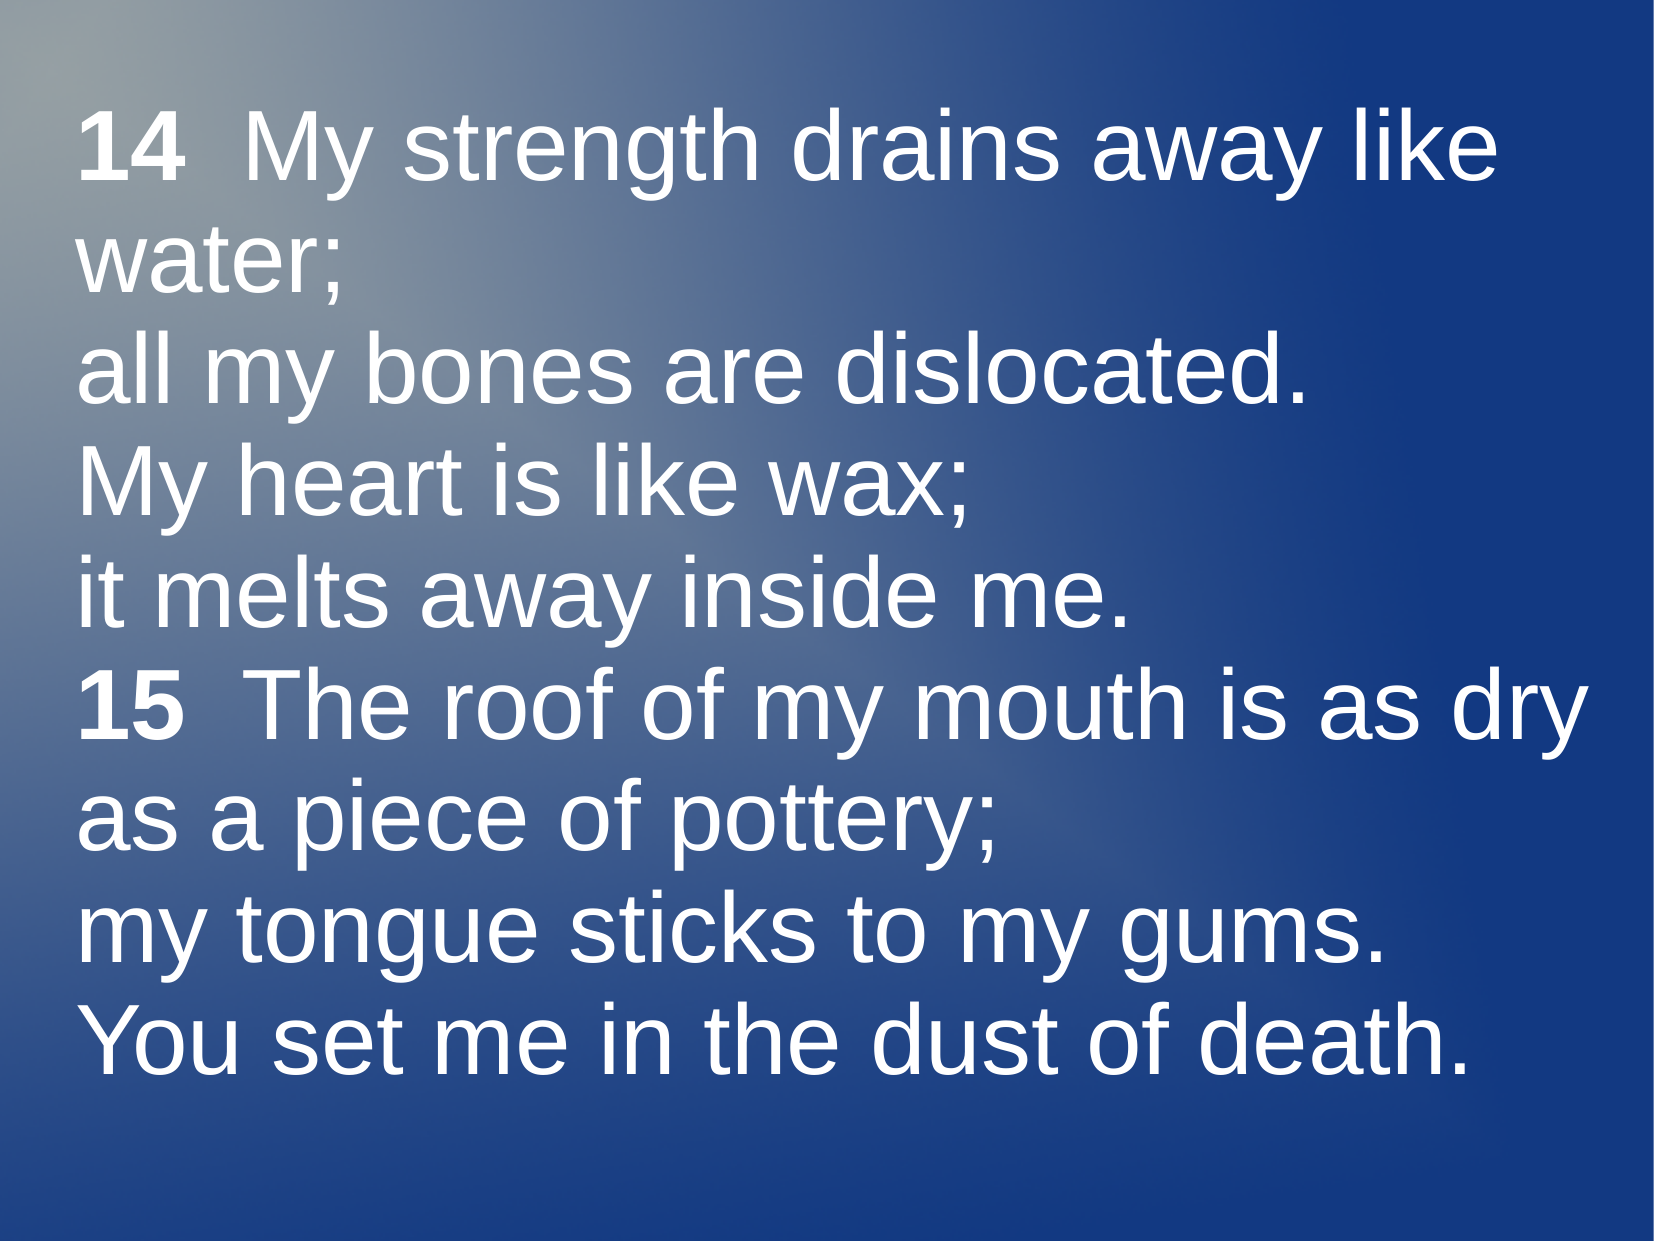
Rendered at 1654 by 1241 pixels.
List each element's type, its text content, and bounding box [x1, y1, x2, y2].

picture [0, 0, 1654, 1241]
list 14 My strength drains away like water; all my bones are dislocated. My heart is like wax; it melts away inside me. 15 The roof of my mouth is as dry as a piece of pottery; my tongue sticks to my gums. You set me in the dust of death. [75, 90, 1606, 1241]
